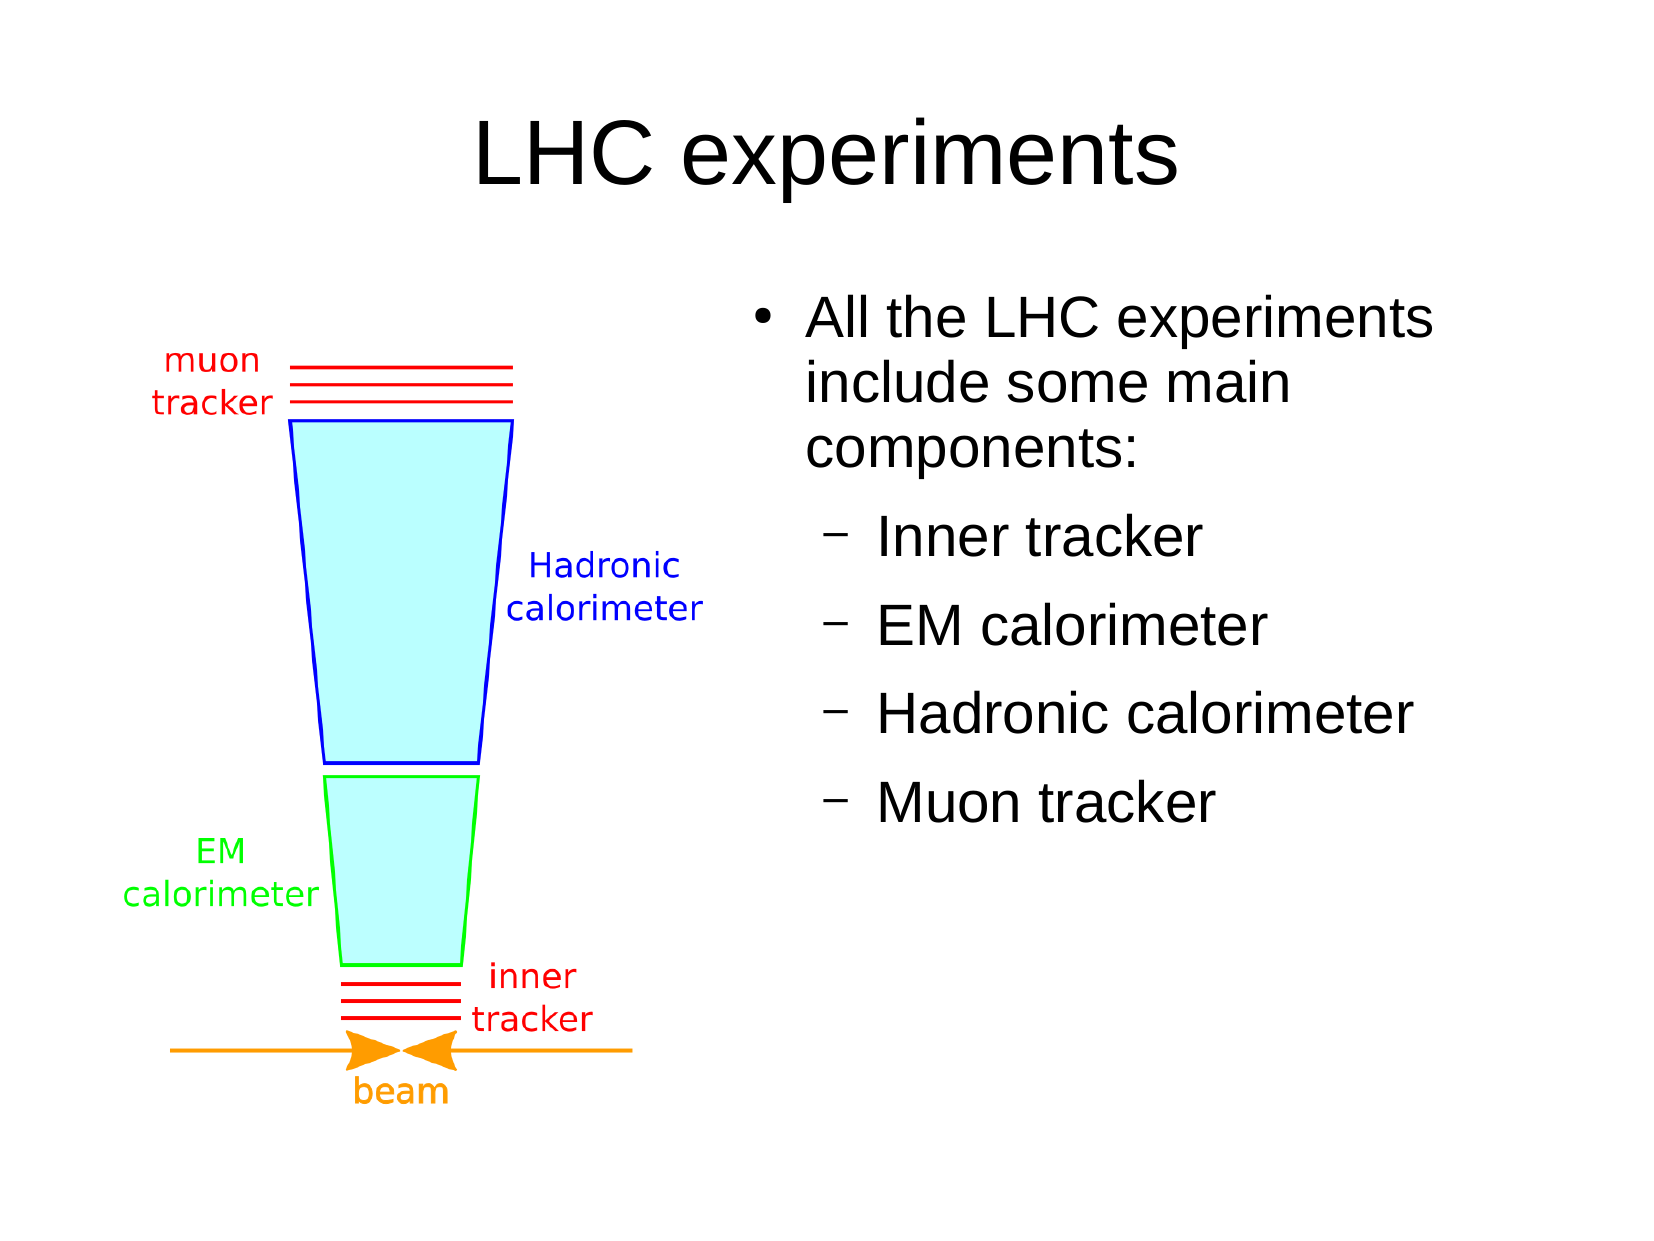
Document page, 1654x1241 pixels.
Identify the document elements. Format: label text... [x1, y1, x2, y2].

title LHC experiments [82, 49, 1571, 257]
picture [85, 270, 722, 1171]
list All the LHC experiments include some main components: Inner tracker EM calorimeter Hadronic calorimeter Muon tracker [735, 285, 1571, 856]
